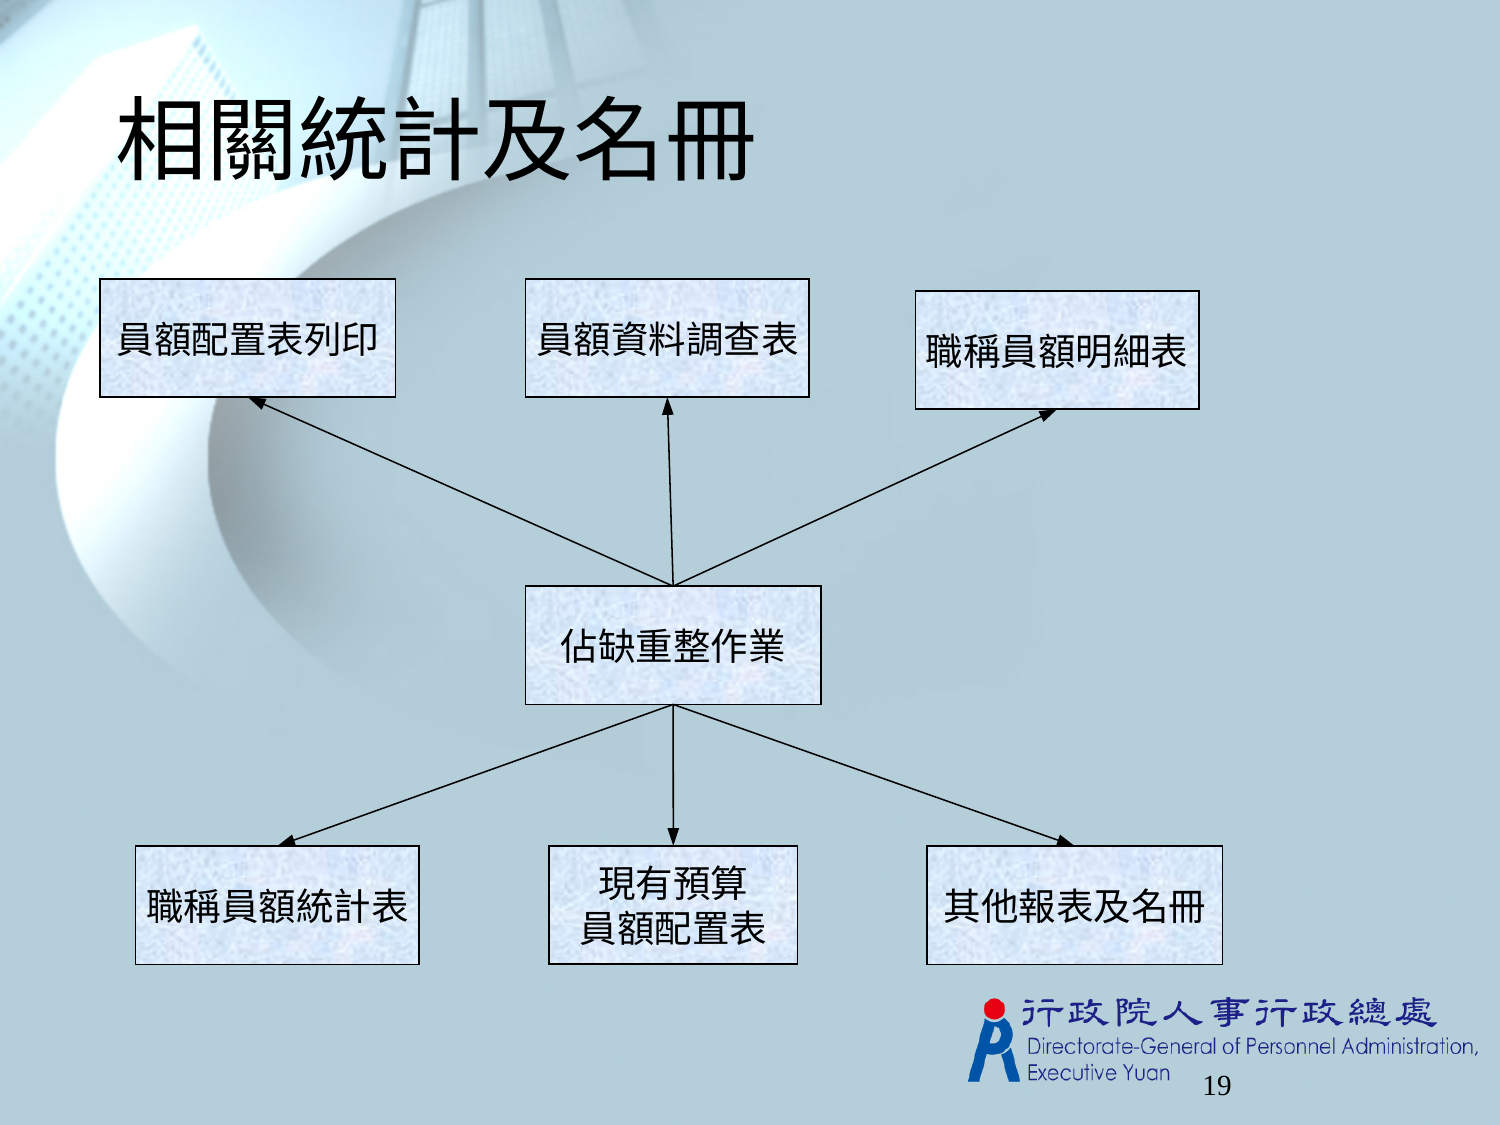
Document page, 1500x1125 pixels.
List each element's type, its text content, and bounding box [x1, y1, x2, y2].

text_box [1187, 1058, 1500, 1124]
text_box 其他報表及名冊 [927, 846, 1222, 964]
title 相關統計及名冊 [100, 42, 1376, 231]
text_box 職稱員額明細表 [915, 291, 1199, 409]
text_box 職稱員額統計表 [136, 846, 419, 964]
text_box 員額資料調查表 [526, 279, 809, 397]
text_box 佔缺重整作業 [525, 586, 821, 704]
text_box 現有預算 員額配置表 [549, 846, 797, 964]
text_box 員額配置表列印 [100, 279, 396, 397]
